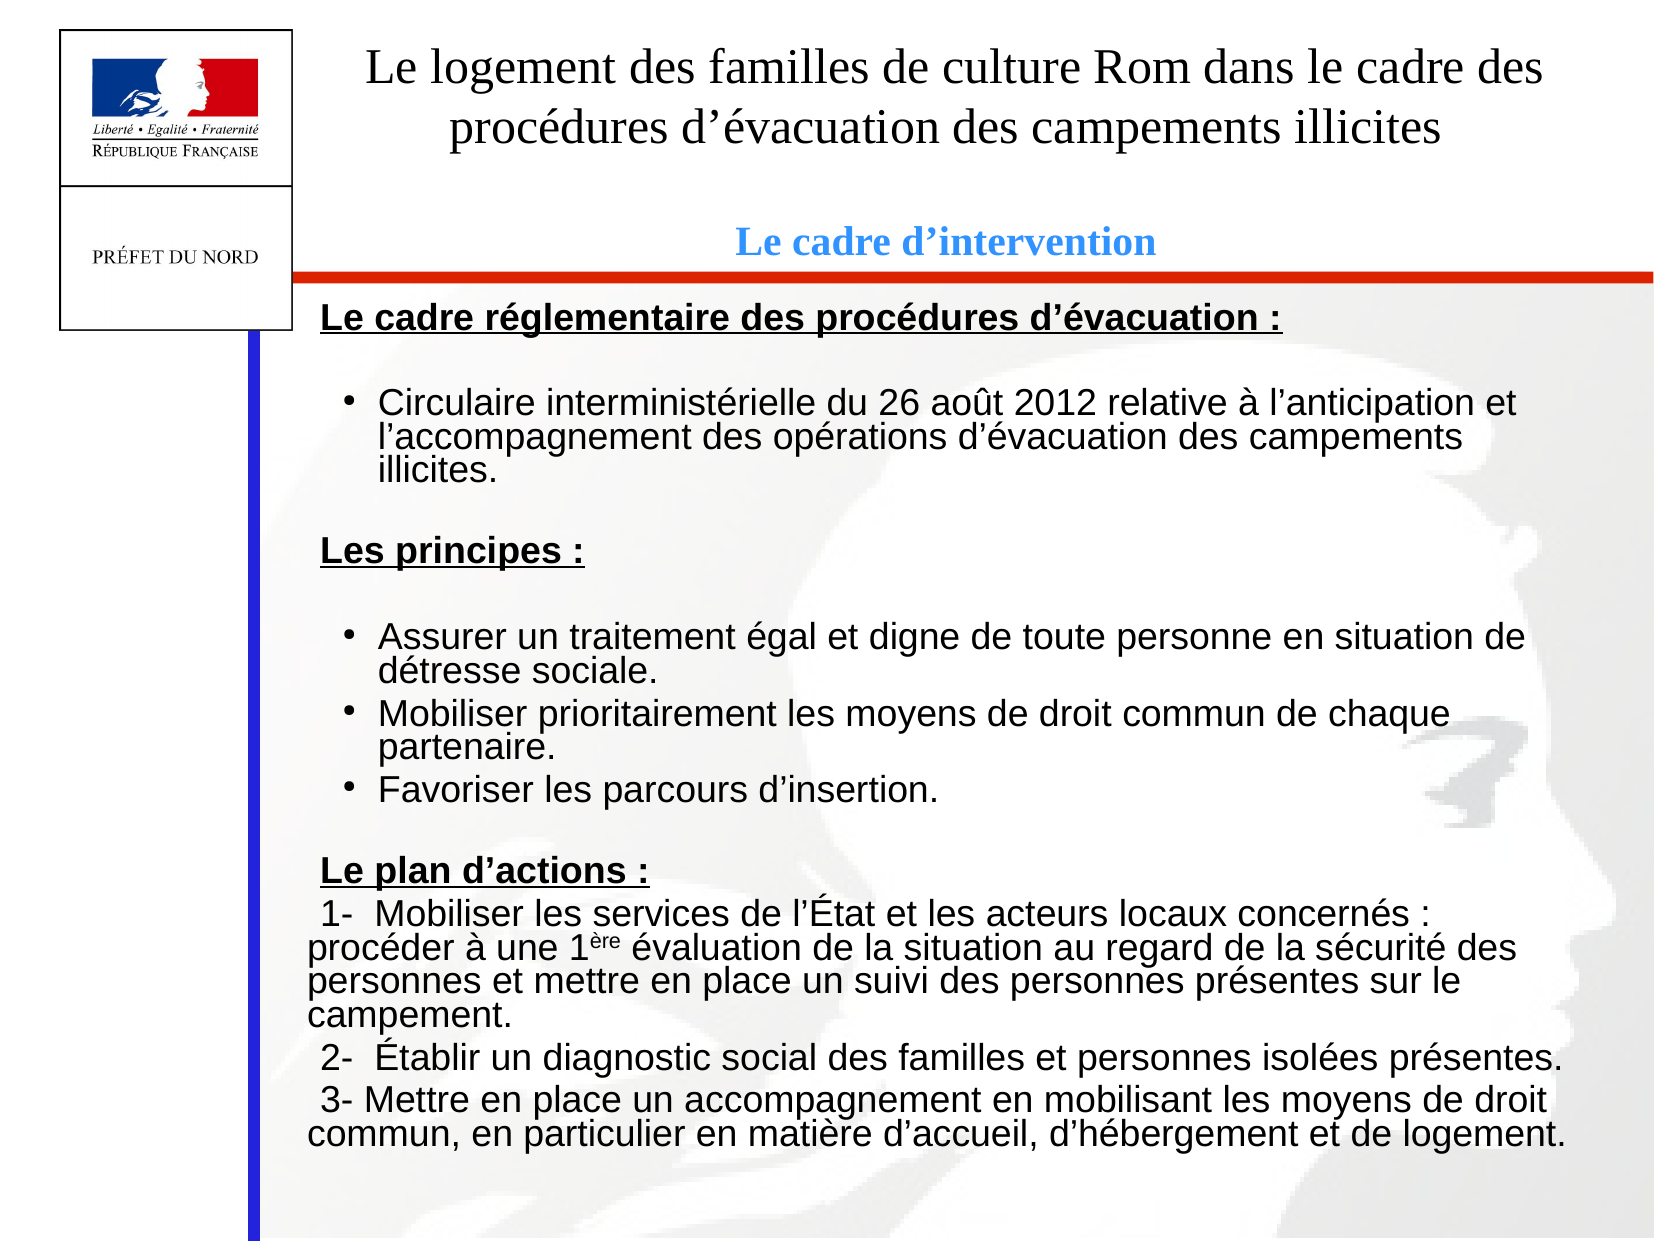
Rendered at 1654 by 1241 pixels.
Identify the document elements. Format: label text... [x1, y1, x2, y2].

subtitle Le cadre réglementaire des procédures d’évacuation : Circulaire interministérielle du 26 août 2012 relative à l’anticipation et l’accompagnement des opérations d’évacuation des campements illicites. Les principes : Assurer un traitement égal et digne de toute personne en situation de détresse sociale. Mobiliser prioritairement les moyens de droit commun de chaque partenaire. Favoriser les parcours d’insertion. Le plan d’actions : 1- Mobiliser les services de l’État et les acteurs locaux concernés : procéder à une 1ère évaluation de la situation au regard de la sécurité des personnes et mettre en place un suivi des personnes présentes sur le campement. 2- Établir un diagnostic social des familles et personnes isolées présentes. 3- Mettre en place un accompagnement en mobilisant les moyens de droit commun, en particulier en matière d’accueil, d’hébergement et de logement. [307, 294, 1574, 1162]
text_box [293, 271, 1654, 284]
text_box [248, 331, 260, 1241]
title Le logement des familles de culture Rom dans le cadre des procédures d’évacuation des campements illicites Le cadre d’intervention [307, 23, 1586, 272]
picture [59, 29, 1654, 1238]
